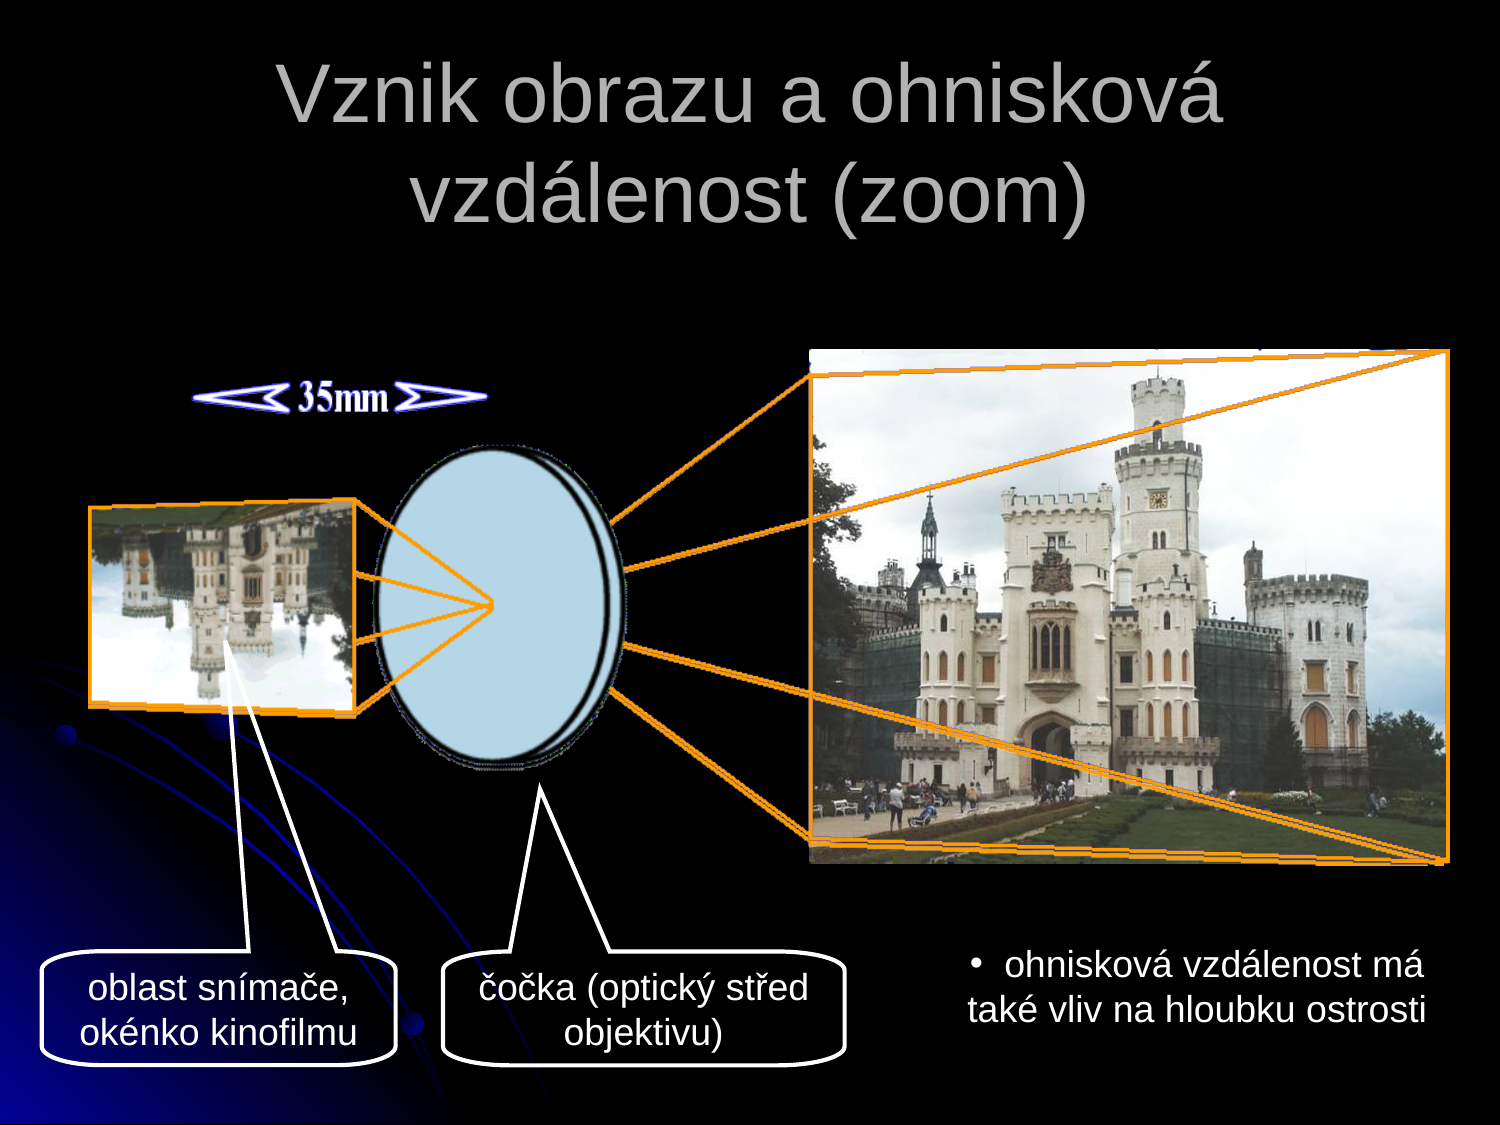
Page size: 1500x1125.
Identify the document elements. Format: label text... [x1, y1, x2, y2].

title Vznik obrazu a ohnisková vzdálenost (zoom) [75, 31, 1426, 247]
text_box oblast snímače, okénko kinofilmu [41, 640, 396, 1066]
text_box ohnisková vzdálenost má také vliv na hloubku ostrosti [935, 931, 1459, 1038]
picture [88, 349, 1450, 866]
text_box čočka (optický střed objektivu) [442, 789, 845, 1066]
